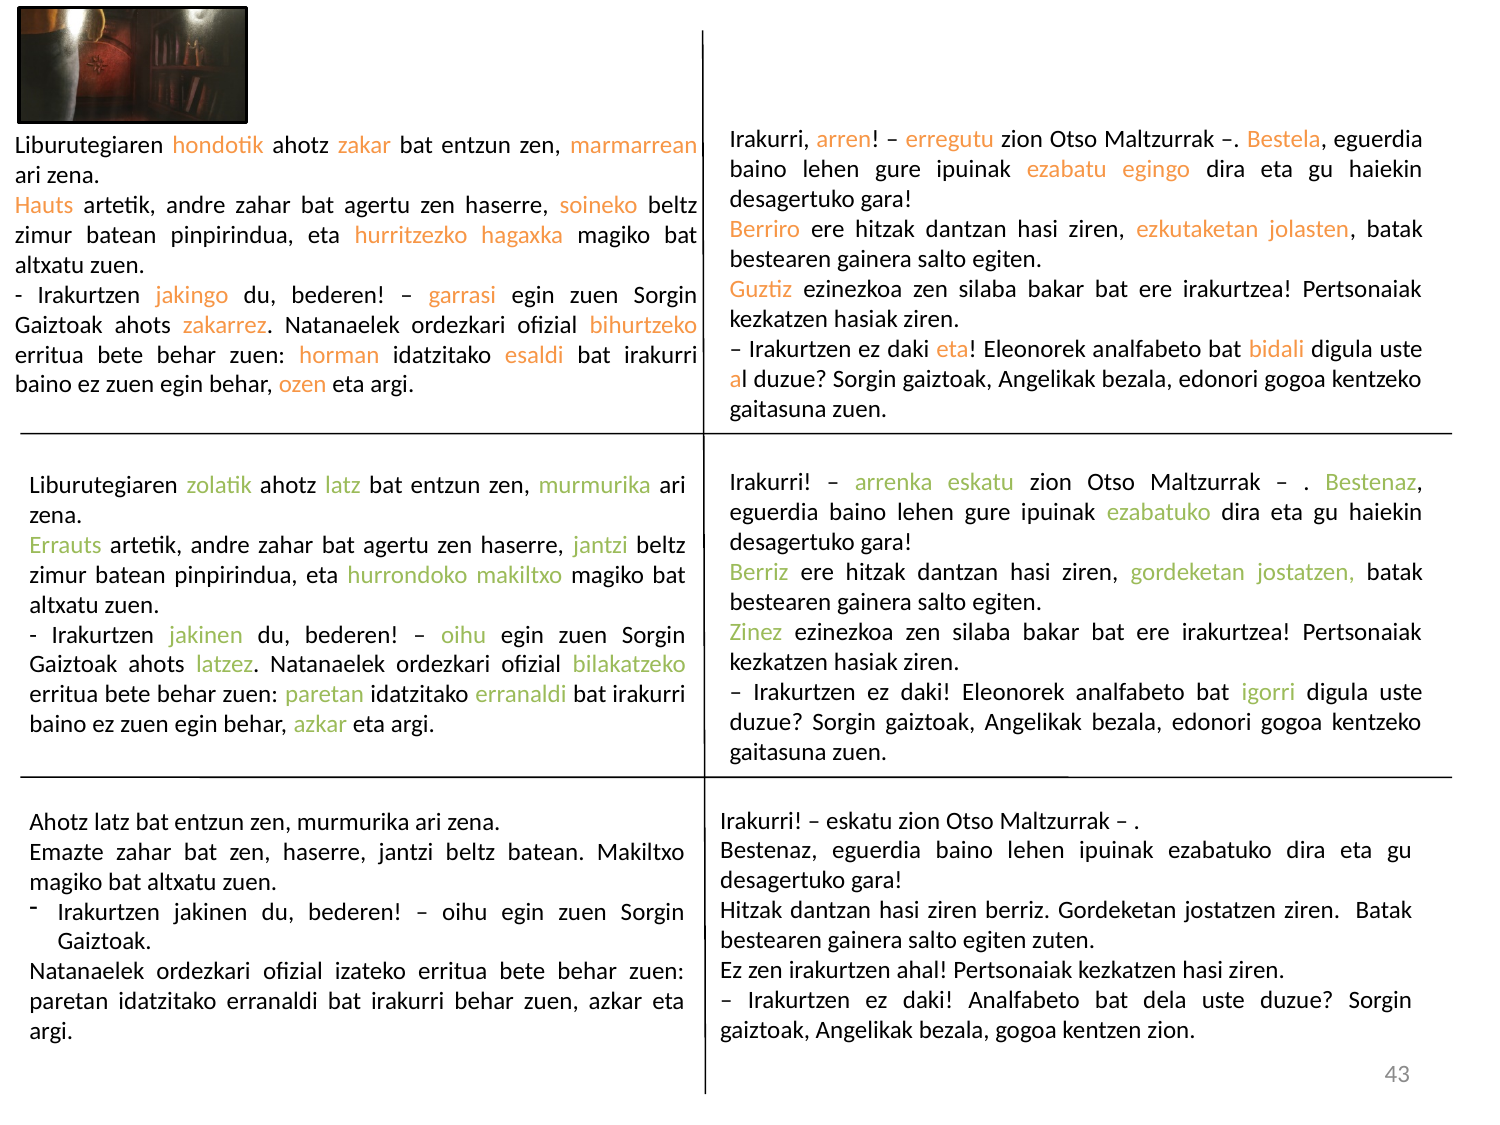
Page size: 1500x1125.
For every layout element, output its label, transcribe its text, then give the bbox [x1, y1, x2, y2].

picture [20, 9, 245, 121]
text_box Irakurri! – arrenka eskatu zion Otso Maltzurrak – . Bestenaz, eguerdia baino lehen gure ipuinak ezabatuko dira eta gu haiekin desagertuko gara! Berriz ere hitzak dantzan hasi ziren, gordeketan jostatzen, batak bestearen gainera salto egiten. Zinez ezinezkoa zen silaba bakar bat ere irakurtzea! Pertsonaiak kezkatzen hasiak ziren. – Irakurtzen ez daki! Eleonorek analfabeto bat igorri digula uste duzue? Sorgin gaiztoak, Angelikak bezala, edonori gogoa kentzeko gaitasuna zuen. [714, 458, 1438, 773]
text_box Irakurri, arren! – erregutu zion Otso Maltzurrak –. Bestela, eguerdia baino lehen gure ipuinak ezabatu egingo dira eta gu haiekin desagertuko gara! Berriro ere hitzak dantzan hasi ziren, ezkutaketan jolasten, batak bestearen gainera salto egiten. Guztiz ezinezkoa zen silaba bakar bat ere irakurtzea! Pertsonaiak kezkatzen hasiak ziren. – Irakurtzen ez daki eta! Eleonorek analfabeto bat bidali digula uste al duzue? Sorgin gaiztoak, Angelikak bezala, edonori gogoa kentzeko gaitasuna zuen. [714, 115, 1438, 430]
text_box Liburutegiaren zolatik ahotz latz bat entzun zen, murmurika ari zena. Errauts artetik, andre zahar bat agertu zen haserre, jantzi beltz zimur batean pinpirindua, eta hurrondoko makiltxo magiko bat altxatu zuen. - Irakurtzen jakinen du, bederen! – oihu egin zuen Sorgin Gaiztoak ahots latzez. Natanaelek ordezkari ofizial bilakatzeko erritua bete behar zuen: paretan idatzitako erranaldi bat irakurri baino ez zuen egin behar, azkar eta argi. [14, 460, 701, 746]
slide_number <numéro> [1074, 1052, 1425, 1103]
text_box Liburutegiaren hondotik ahotz zakar bat entzun zen, marmarrean ari zena. Hauts artetik, andre zahar bat agertu zen haserre, soineko beltz zimur batean pinpirindua, eta hurritzezko hagaxka magiko bat altxatu zuen. - Irakurtzen jakingo du, bederen! – garrasi egin zuen Sorgin Gaiztoak ahots zakarrez. Natanaelek ordezkari ofizial bihurtzeko erritua bete behar zuen: horman idatzitako esaldi bat irakurri baino ez zuen egin behar, ozen eta argi. [0, 121, 713, 406]
text_box Irakurri! – eskatu zion Otso Maltzurrak – . Bestenaz, eguerdia baino lehen ipuinak ezabatuko dira eta gu desagertuko gara! Hitzak dantzan hasi ziren berriz. Gordeketan jostatzen ziren. Batak bestearen gainera salto egiten zuten. Ez zen irakurtzen ahal! Pertsonaiak kezkatzen hasi ziren. – Irakurtzen ez daki! Analfabeto bat dela uste duzue? Sorgin gaiztoak, Angelikak bezala, gogoa kentzen zion. [705, 796, 1429, 1052]
text_box Ahotz latz bat entzun zen, murmurika ari zena. Emazte zahar bat zen, haserre, jantzi beltz batean. Makiltxo magiko bat altxatu zuen. Irakurtzen jakinen du, bederen! – oihu egin zuen Sorgin Gaiztoak. Natanaelek ordezkari ofizial izateko erritua bete behar zuen: paretan idatzitako erranaldi bat irakurri behar zuen, azkar eta argi. [14, 797, 701, 1053]
